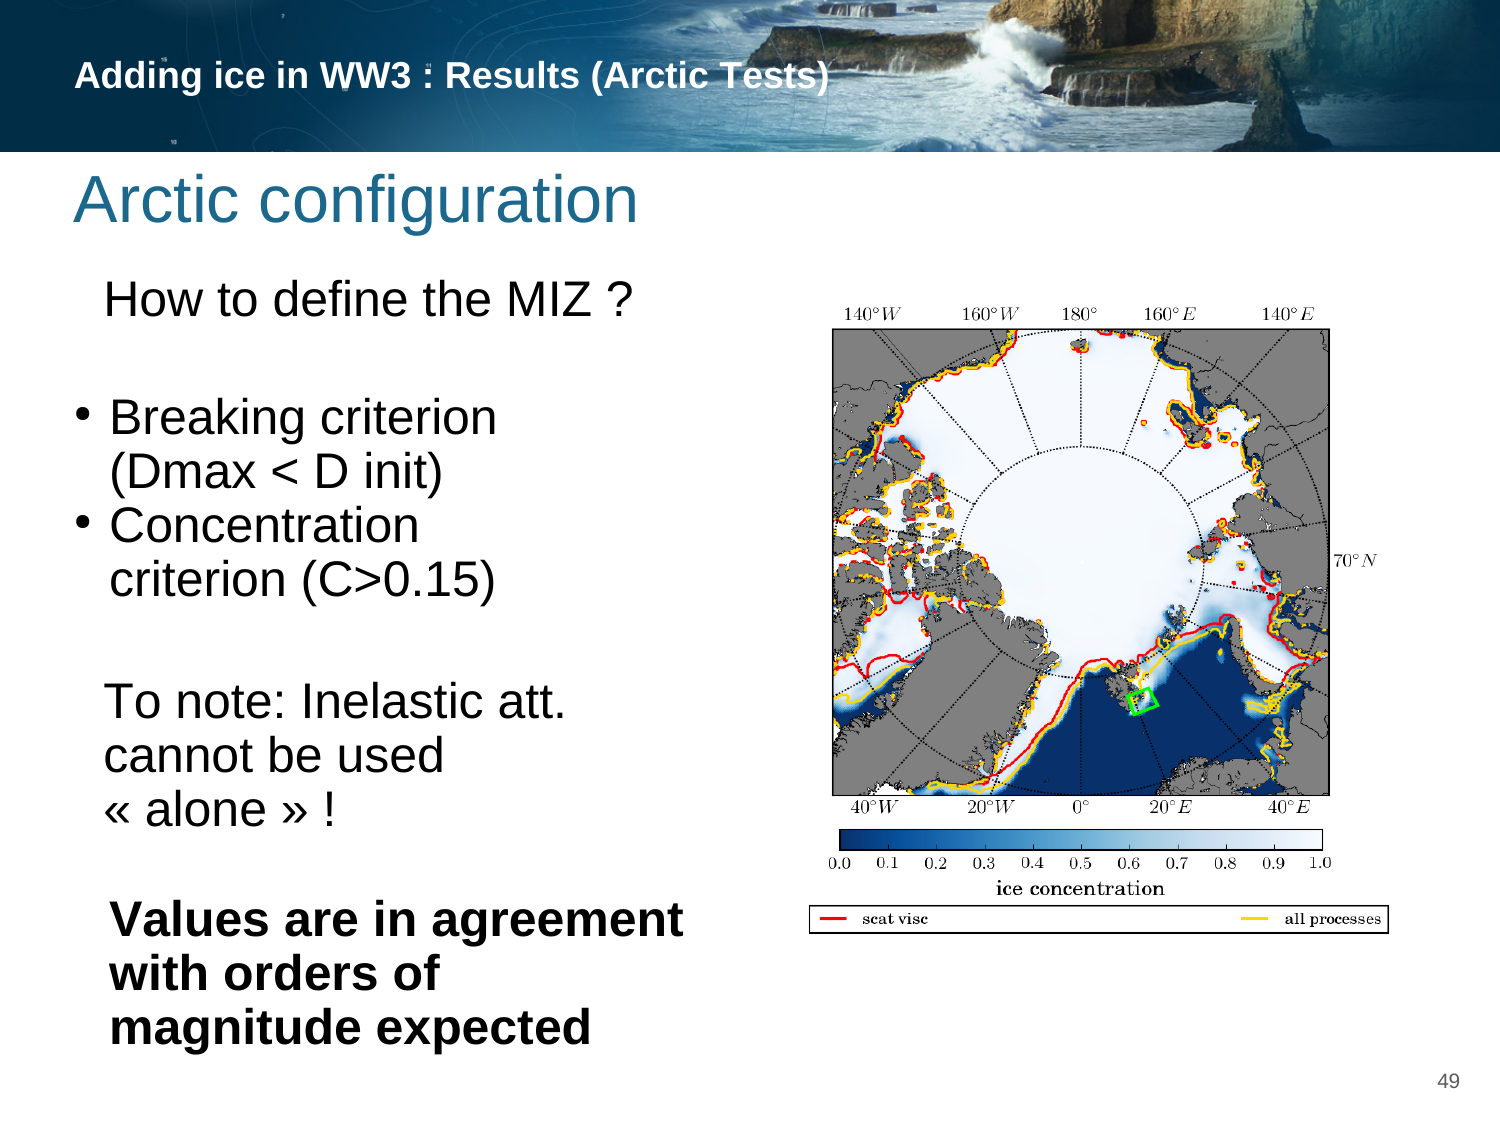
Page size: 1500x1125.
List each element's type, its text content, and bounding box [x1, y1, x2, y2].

text_box How to define the MIZ ? [88, 265, 650, 341]
picture [0, 0, 1500, 152]
text_box Breaking criterion (Dmax < D init) Concentration criterion (C>0.15) [59, 383, 621, 621]
title Adding ice in WW3 : Results (Arctic Tests) [59, 29, 1093, 119]
text_box To note: Inelastic att. cannot be used « alone » ! [88, 667, 650, 851]
title Arctic configuration [59, 147, 1244, 323]
text_box Values are in agreement with orders of magnitude expected [59, 885, 709, 1069]
picture [797, 295, 1400, 975]
